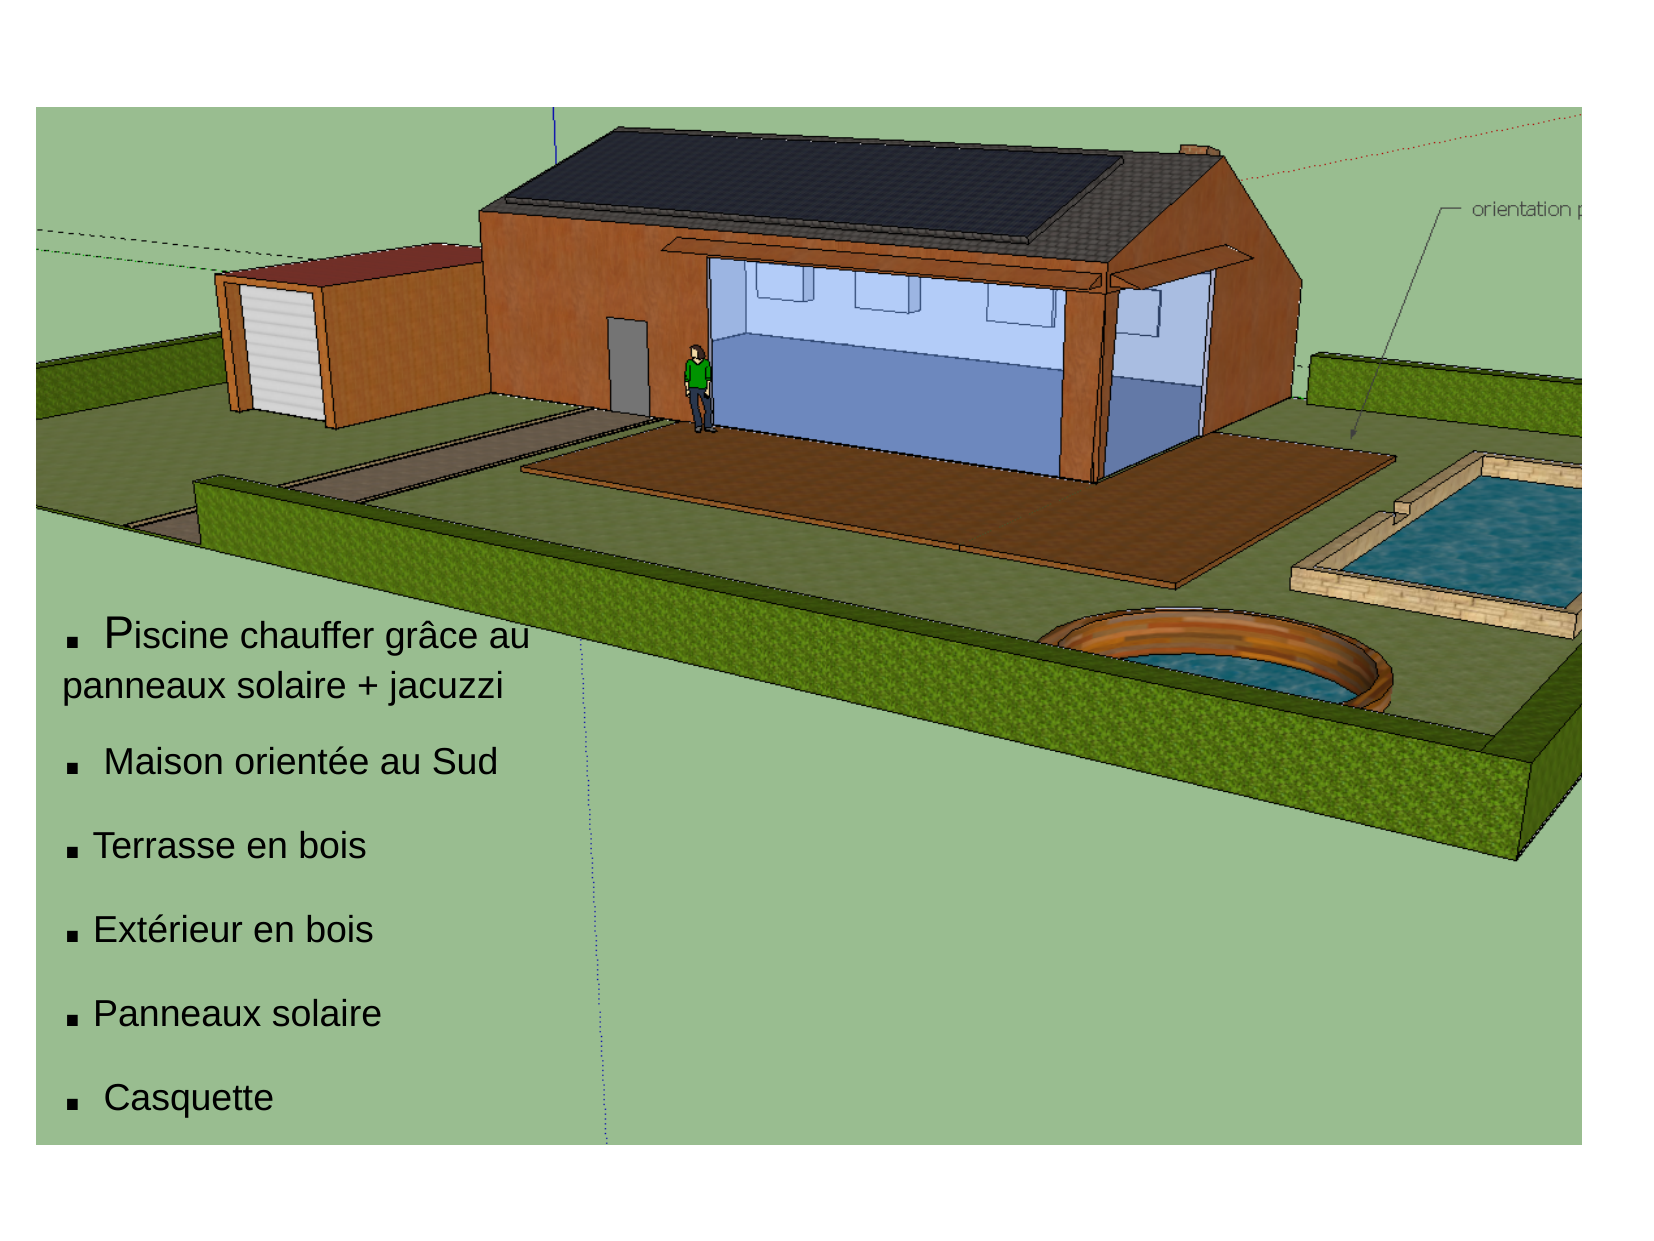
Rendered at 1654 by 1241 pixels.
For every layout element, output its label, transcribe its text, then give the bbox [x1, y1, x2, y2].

picture [36, 107, 1582, 1145]
text_box . Piscine chauffer grâce au panneaux solaire + jacuzzi . Maison orientée au Sud . Terrasse en bois . Extérieur en bois . Panneaux solaire . Casquette [47, 573, 674, 1134]
text_box [0, 0, 1654, 1241]
